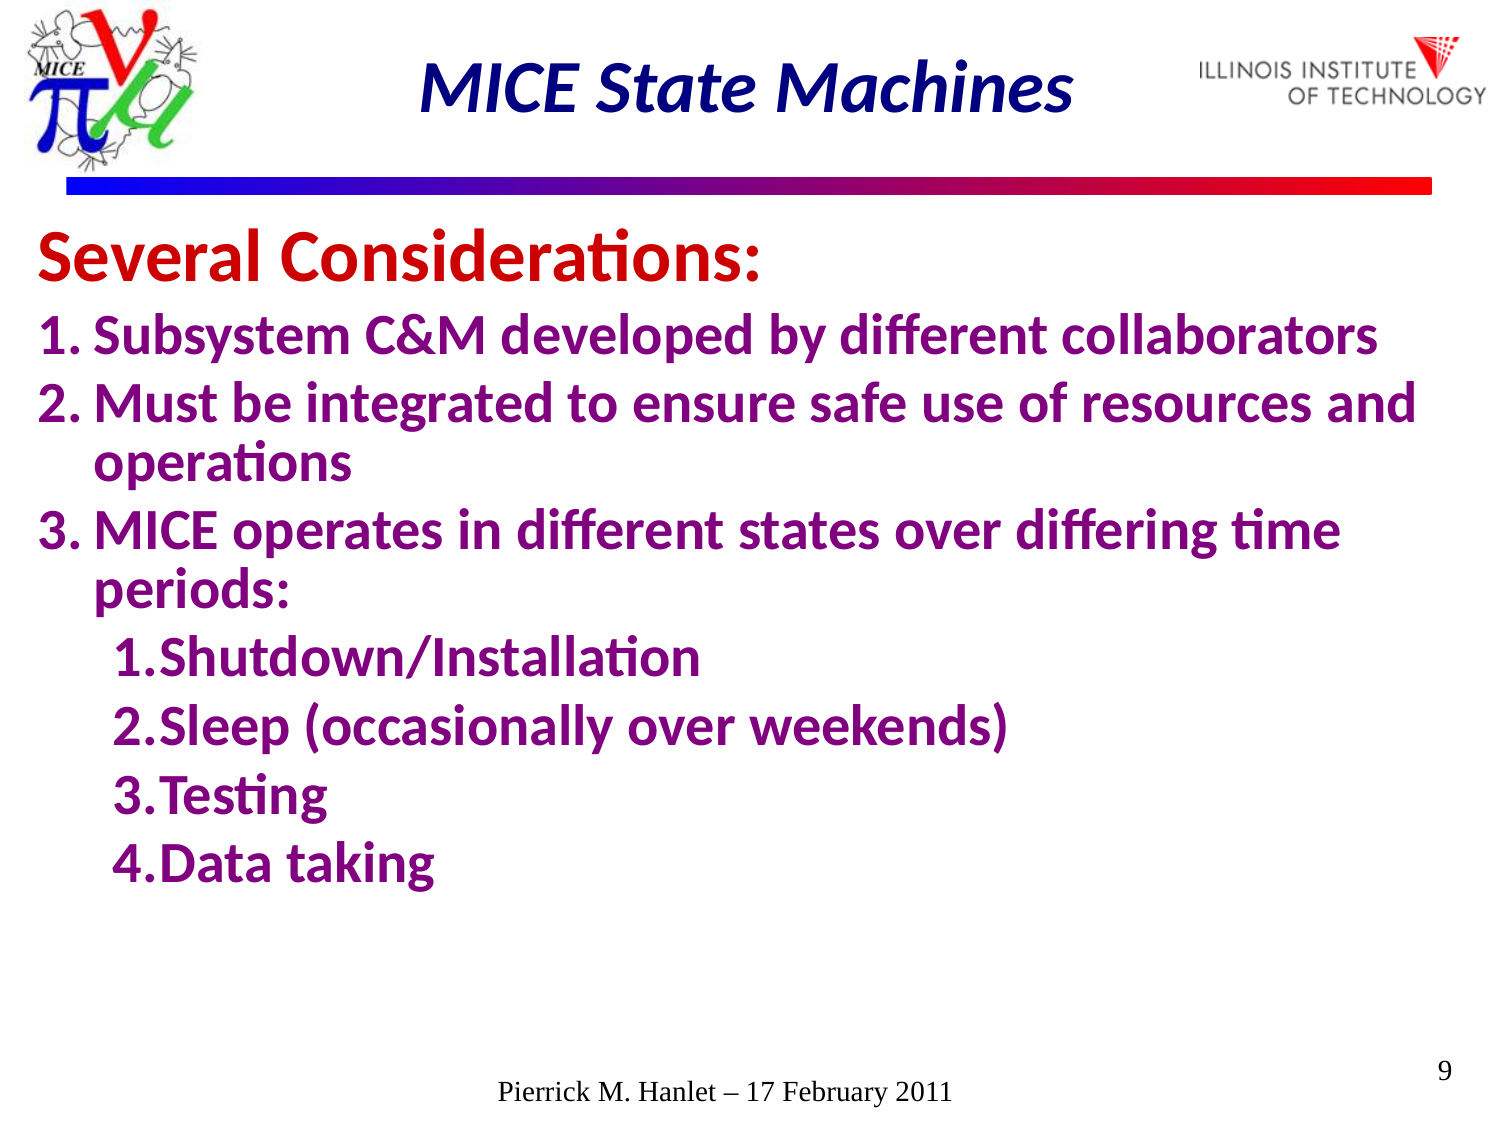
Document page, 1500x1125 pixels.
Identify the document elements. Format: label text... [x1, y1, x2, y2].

picture [1259, 37, 1500, 113]
picture [24, 0, 201, 175]
title MICE State Machines [234, 32, 1259, 157]
text_box Several Considerations: Subsystem C&M developed by different collaborators Must be integrated to ensure safe use of resources and operations MICE operates in different states over differing time periods: Shutdown/Installation Sleep (occasionally over weekends) Testing Data taking [37, 224, 1463, 1063]
